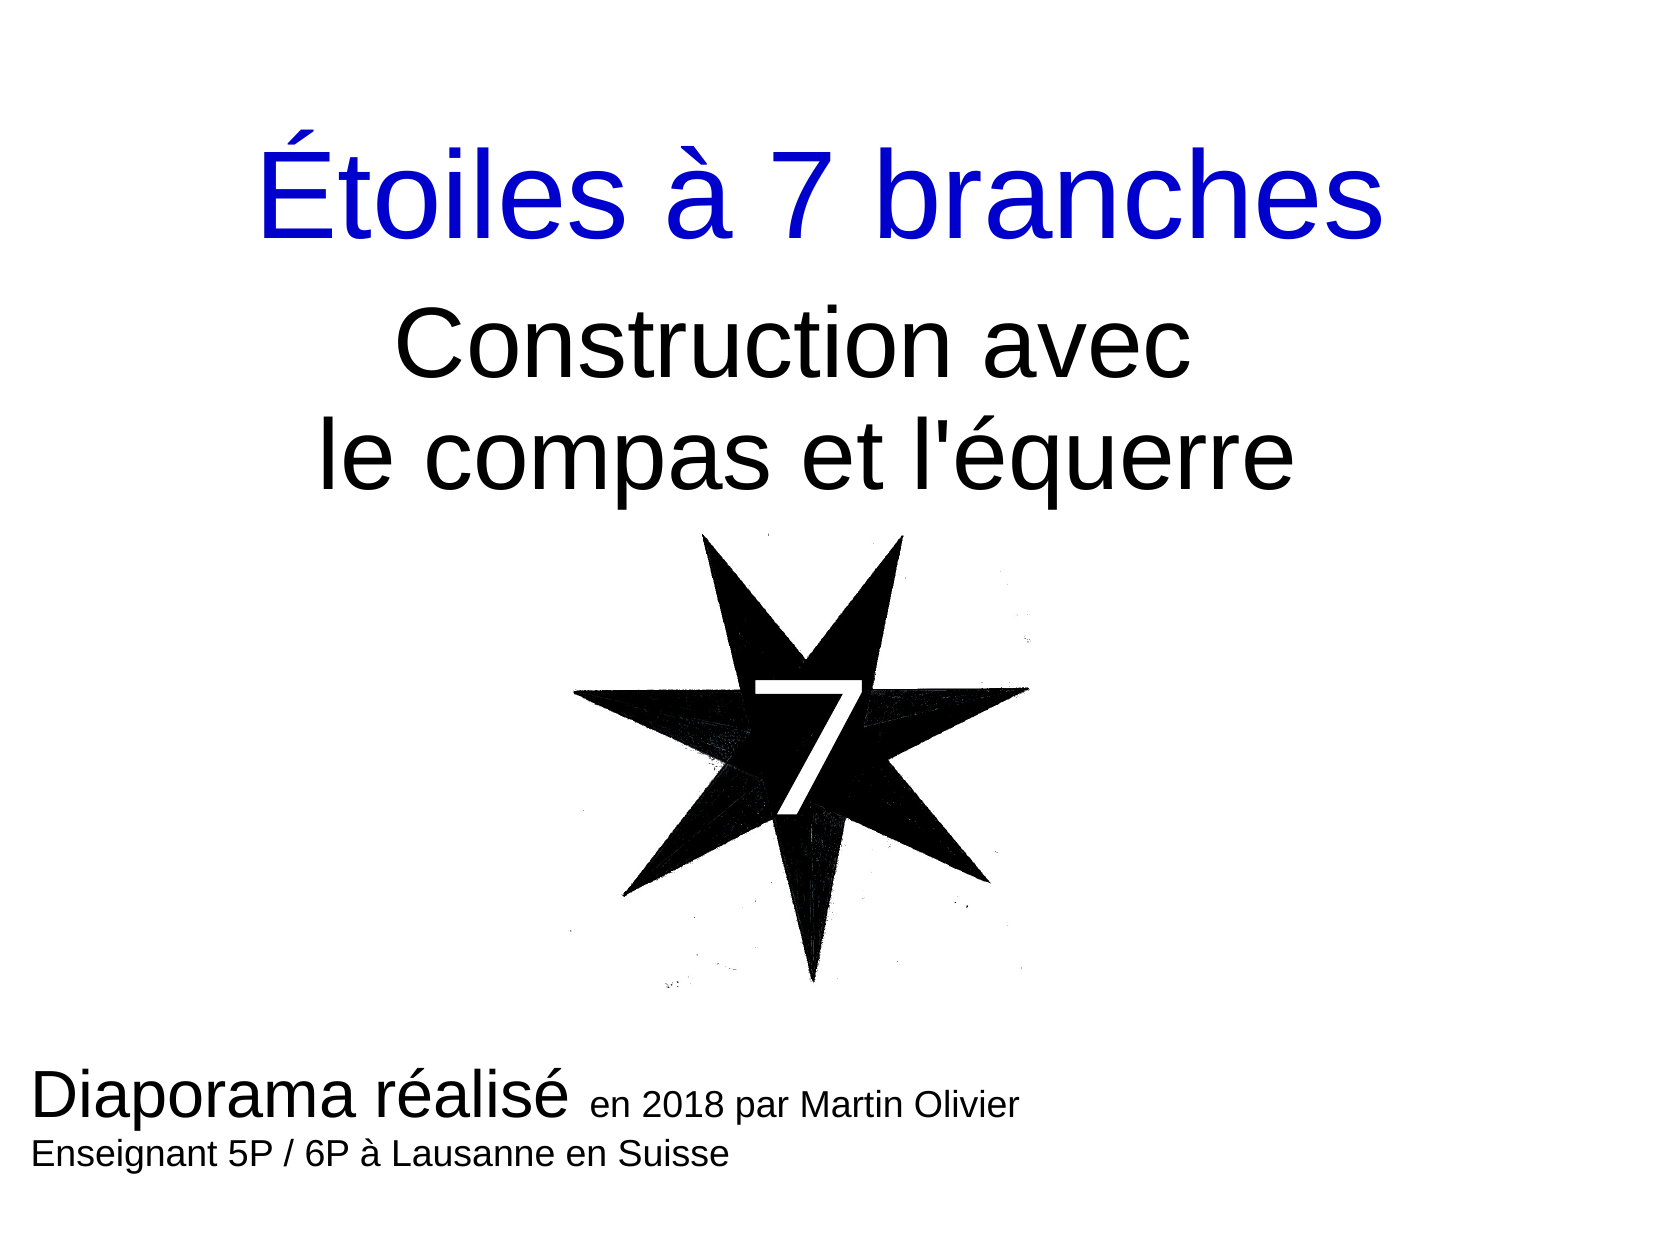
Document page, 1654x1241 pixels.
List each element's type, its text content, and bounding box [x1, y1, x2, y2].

text_box Diaporama réalisé en 2018 par Martin Olivier Enseignant 5P / 6P à Lausanne en Suisse [15, 1050, 1036, 1182]
text_box 7 [754, 679, 863, 816]
title Étoiles à 7 branches [115, 112, 1526, 278]
picture [567, 523, 1032, 988]
subtitle Construction avec le compas et l'équerre [282, 287, 1333, 511]
